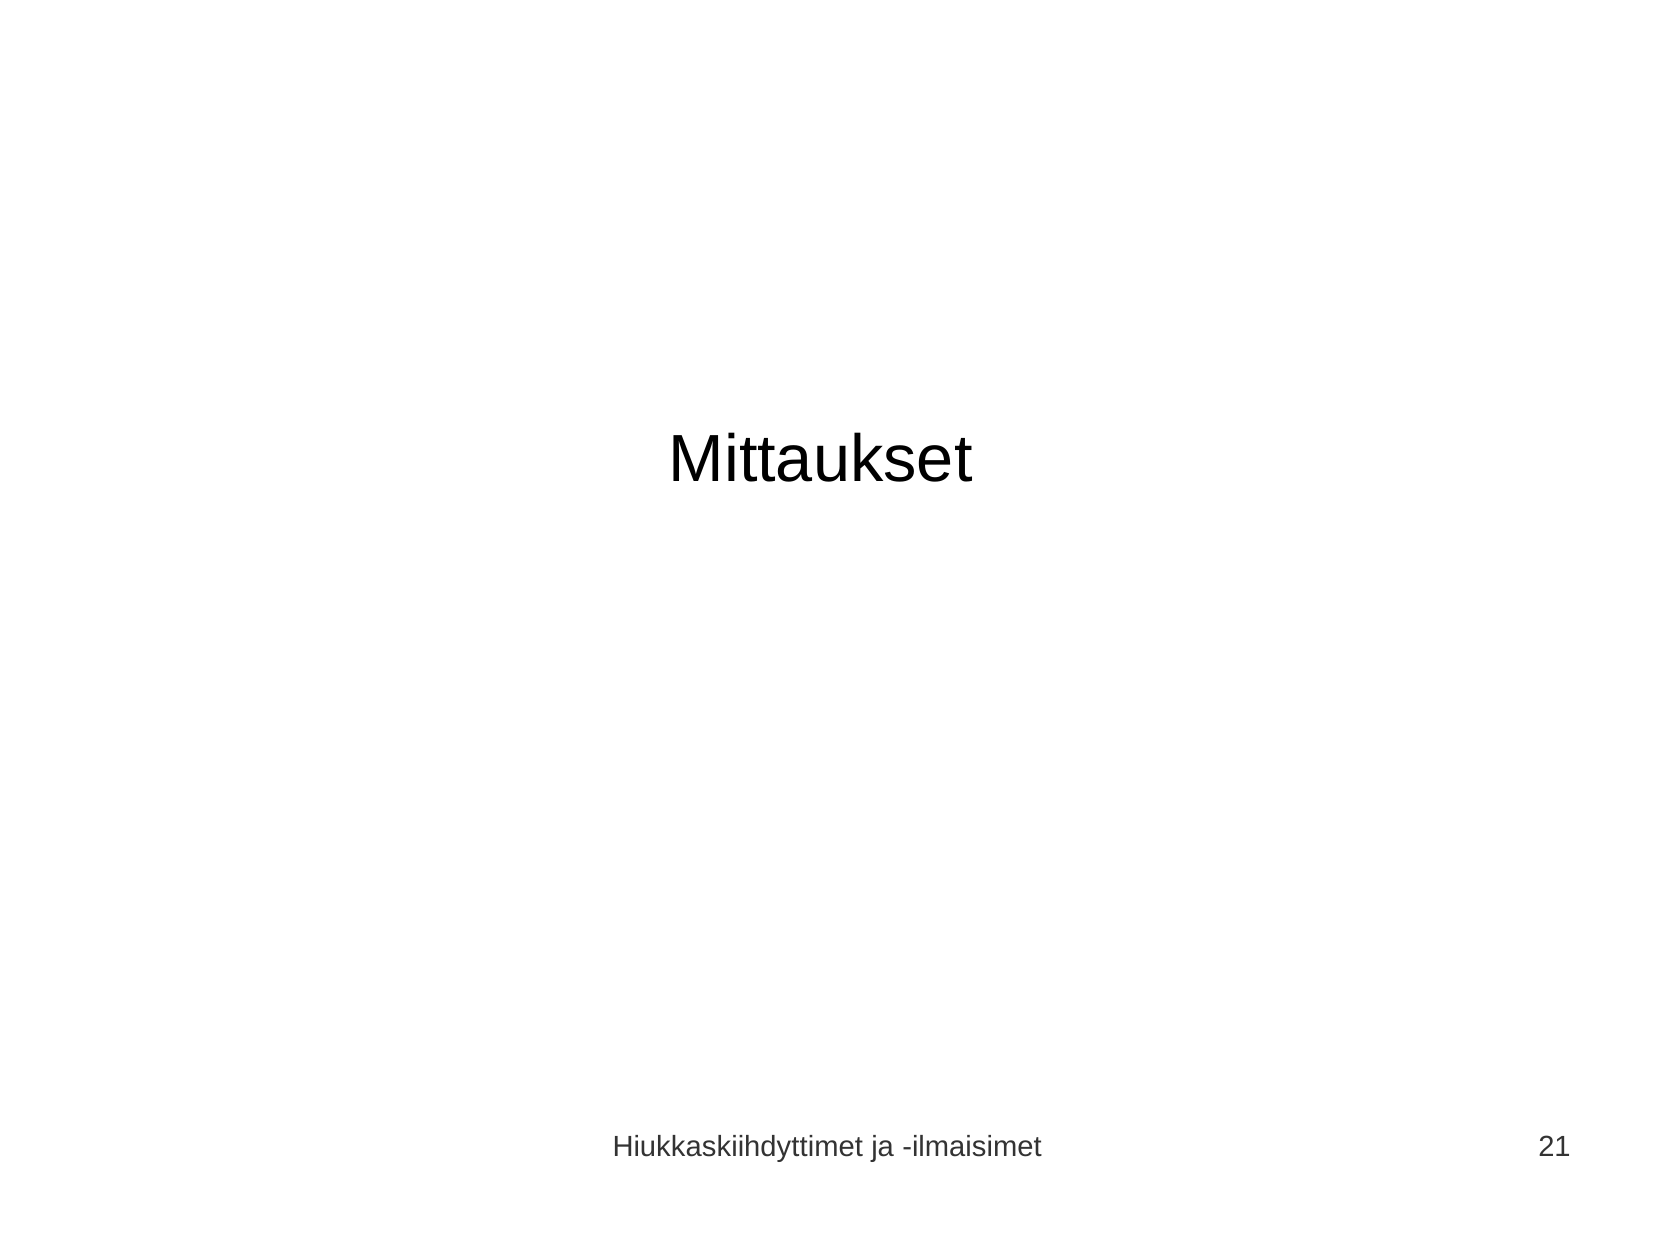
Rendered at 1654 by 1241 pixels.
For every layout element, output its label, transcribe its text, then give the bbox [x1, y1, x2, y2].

title Mittaukset [76, 354, 1565, 562]
